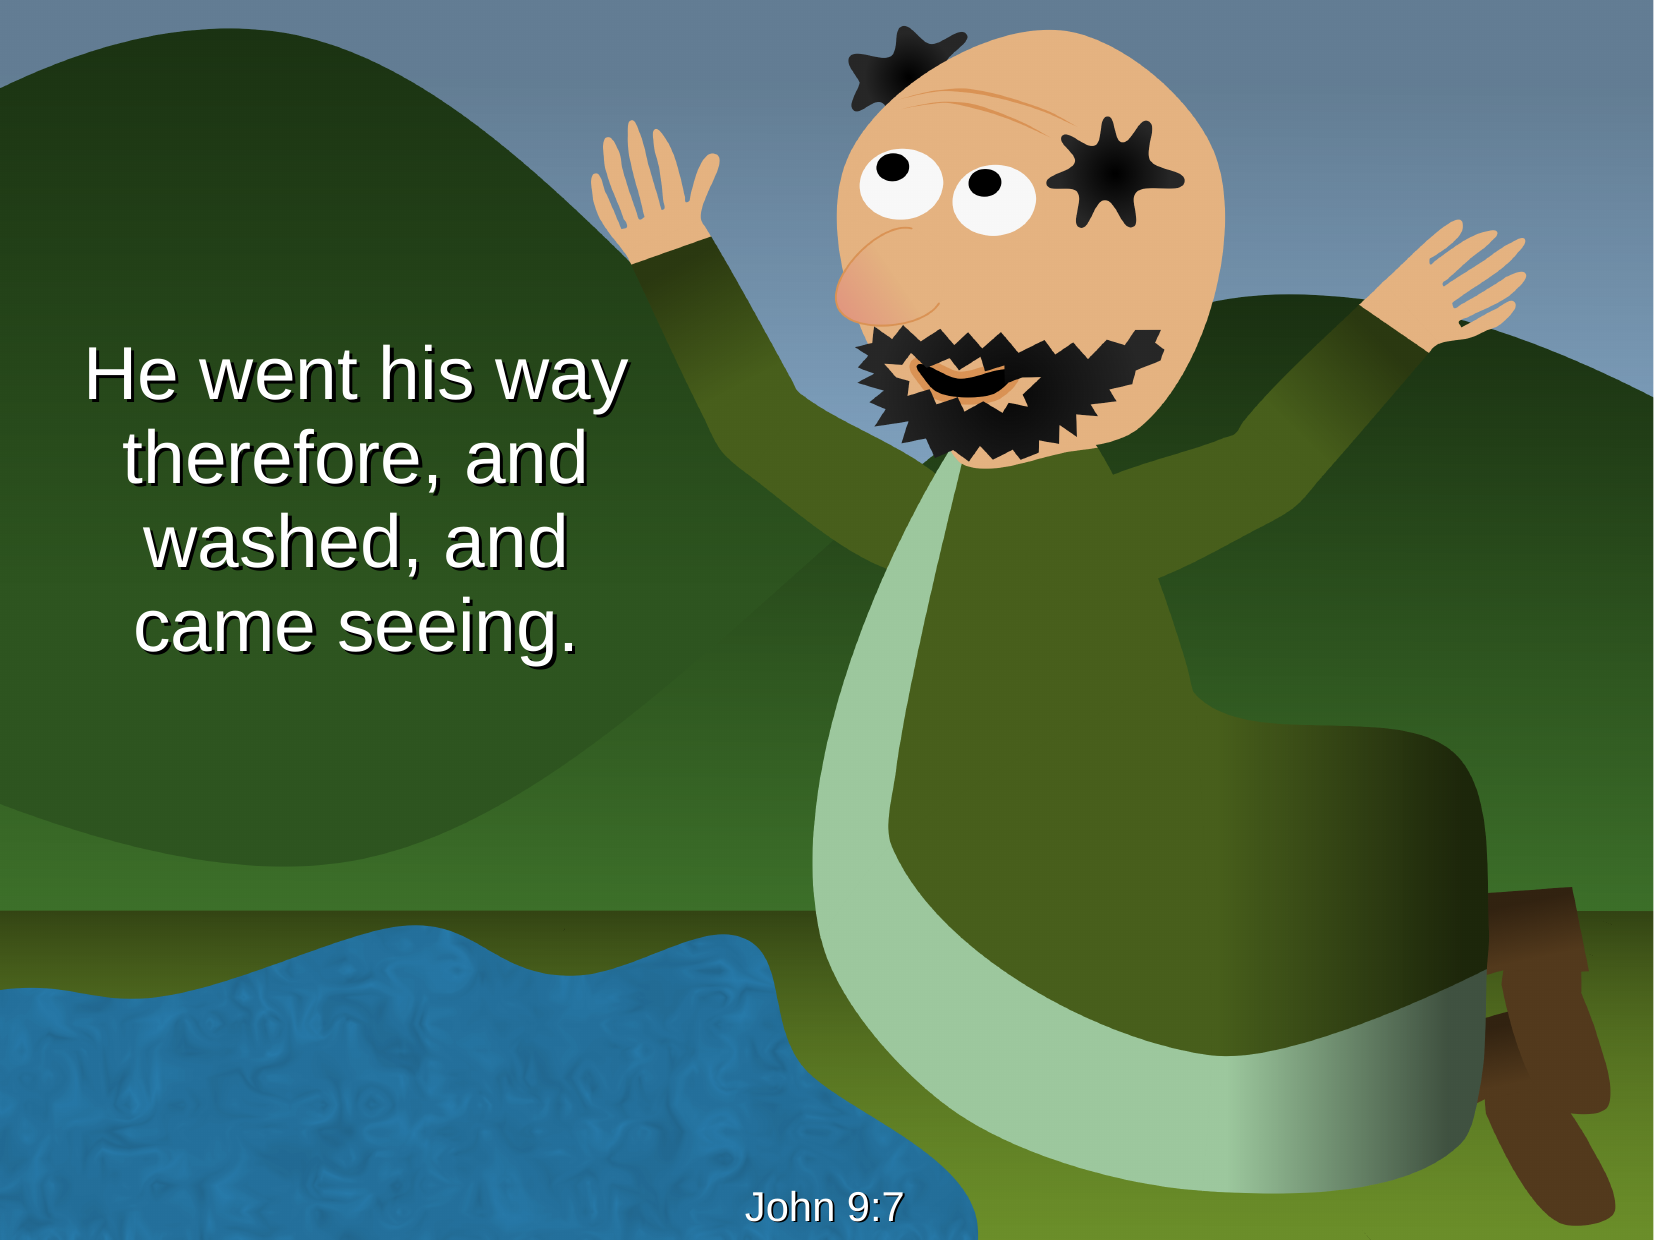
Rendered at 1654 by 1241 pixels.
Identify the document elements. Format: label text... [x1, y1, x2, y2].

text_box He went his way therefore, and washed, and came seeing. [37, 324, 676, 676]
picture [0, 0, 1654, 1241]
text_box John 9:7 [37, 1175, 1613, 1238]
